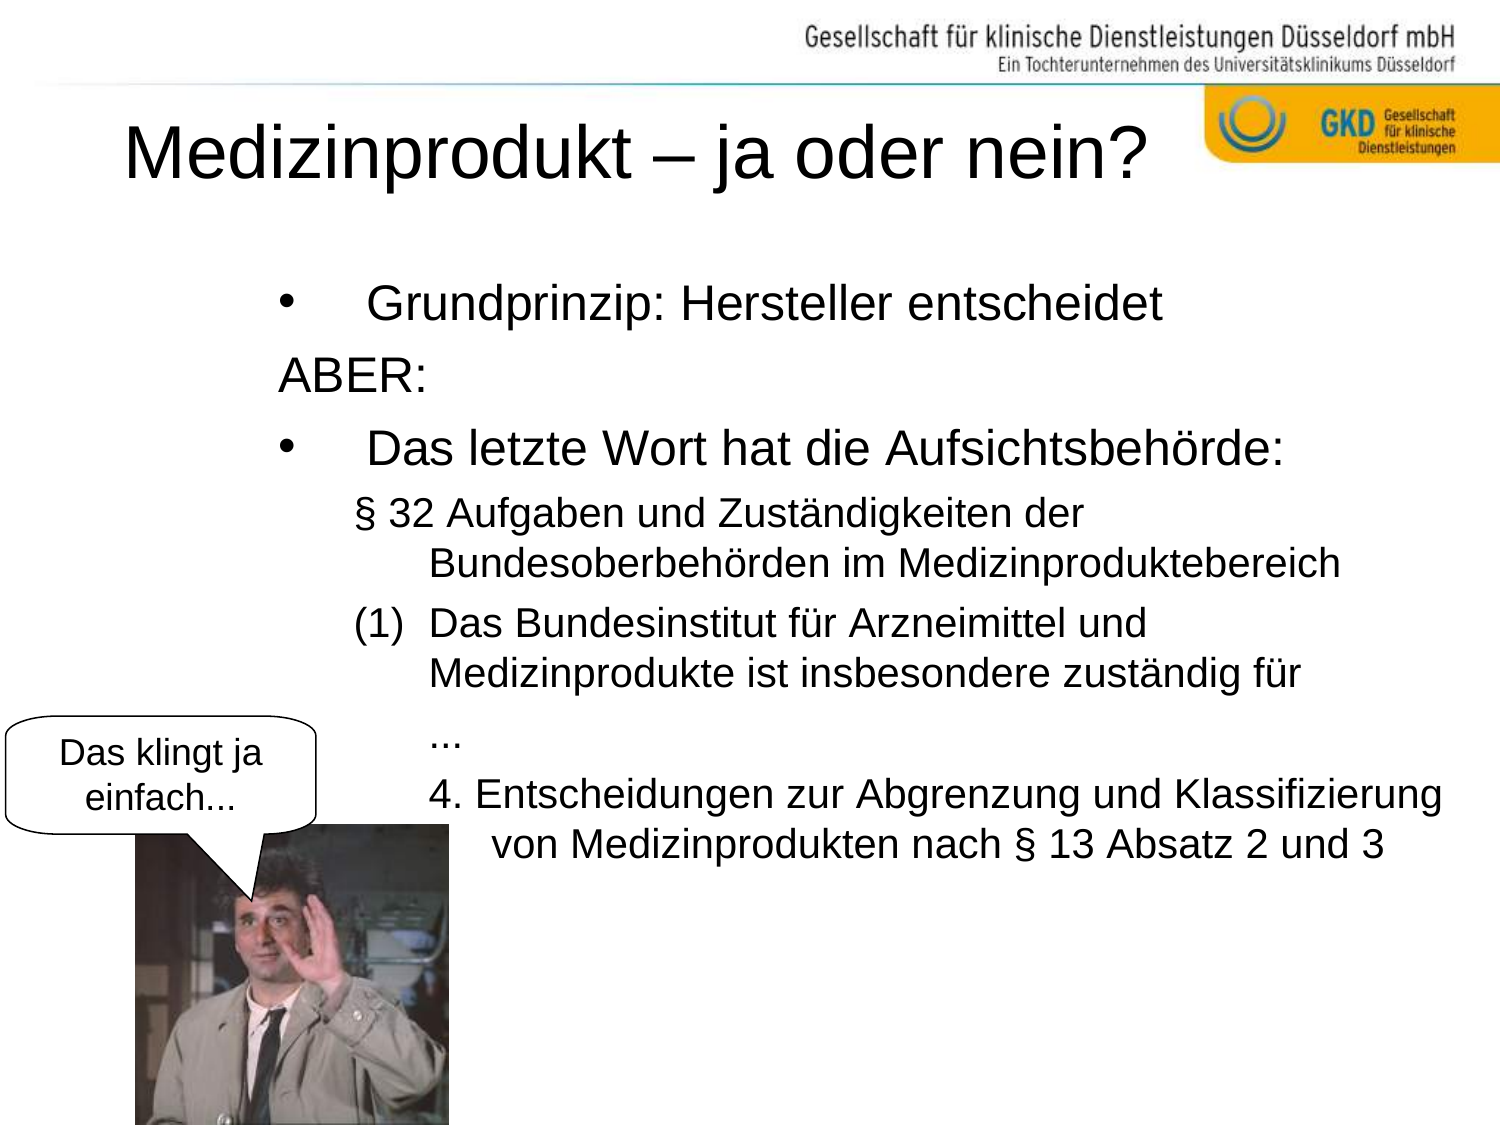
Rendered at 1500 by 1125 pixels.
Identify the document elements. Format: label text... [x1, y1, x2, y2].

picture [0, 7, 1500, 253]
picture [135, 824, 449, 1125]
text_box Das klingt ja einfach... [5, 716, 316, 902]
list Grundprinzip: Hersteller entscheidet ABER: Das letzte Wort hat die Aufsichtsbehörde: § 32 Aufgaben und Zuständigkeiten der Bundesoberbehörden im Medizinproduktebereich Das Bundesinstitut für Arzneimittel und Medizinprodukte ist insbesondere zuständig für ... 4. Entscheidungen zur Abgrenzung und Klassifizierung von Medizinprodukten nach § 13 Absatz 2 und 3 [263, 262, 1471, 1006]
title Medizinprodukt – ja oder nein? [75, 90, 1199, 209]
